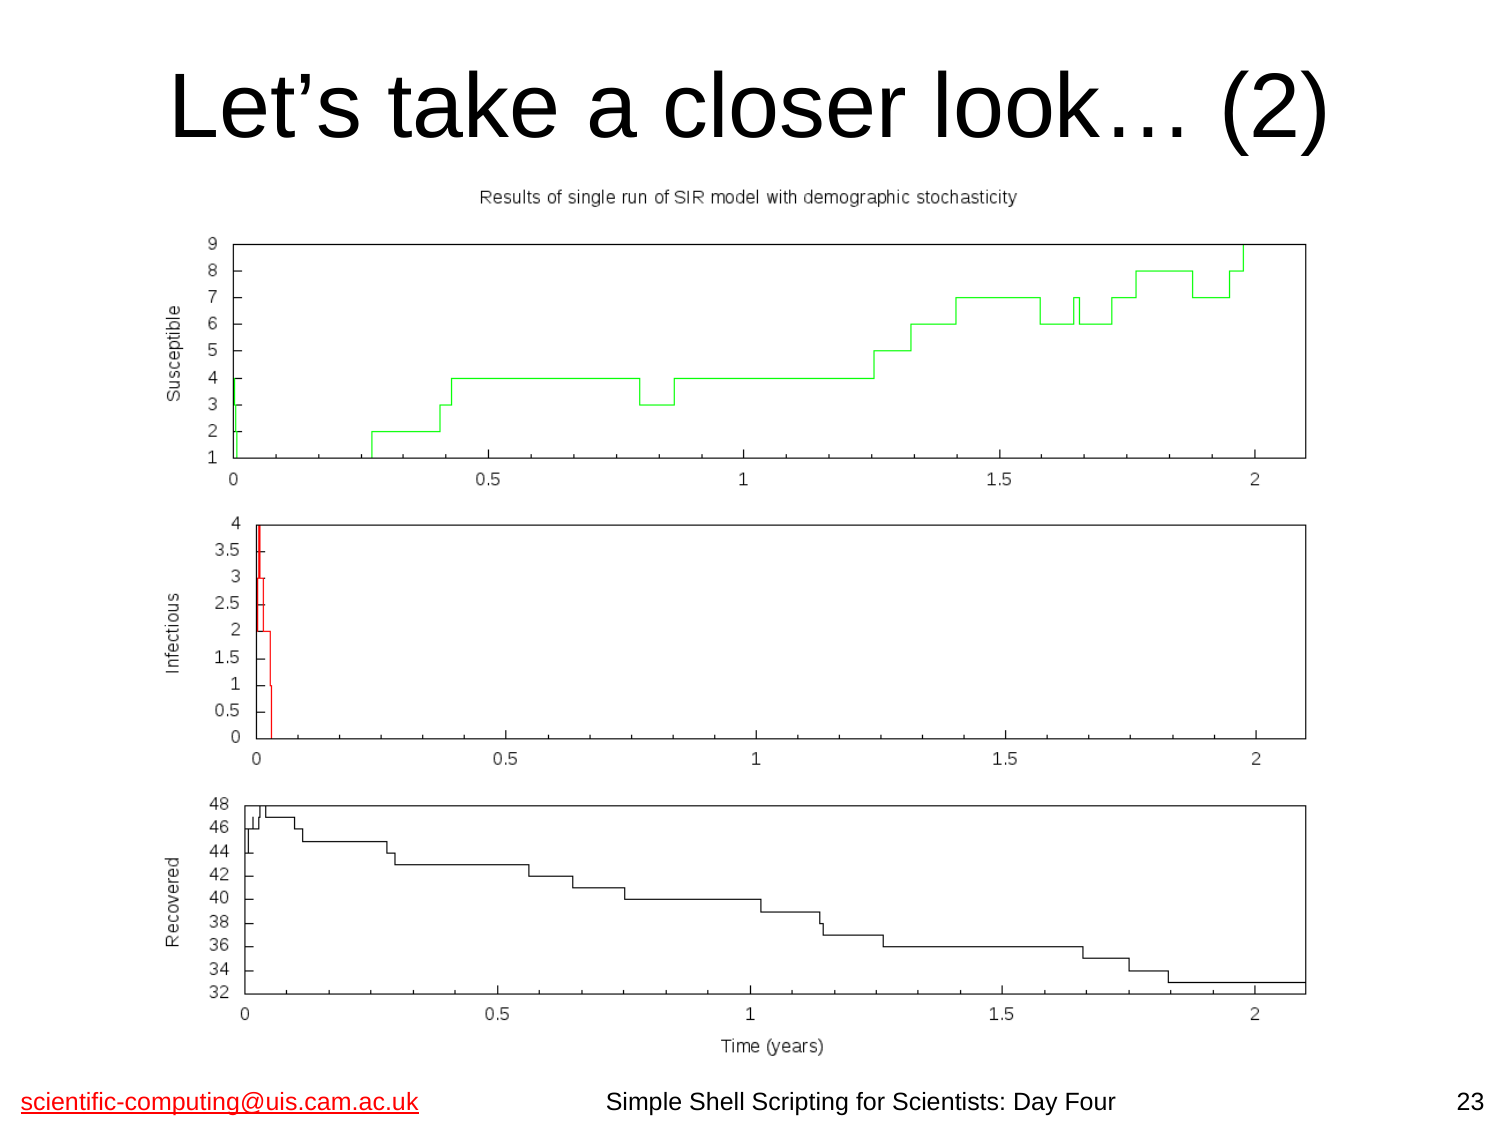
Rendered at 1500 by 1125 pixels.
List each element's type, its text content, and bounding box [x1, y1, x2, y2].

picture [159, 177, 1341, 1064]
title Let’s take a closer look… (2) [112, 47, 1388, 166]
